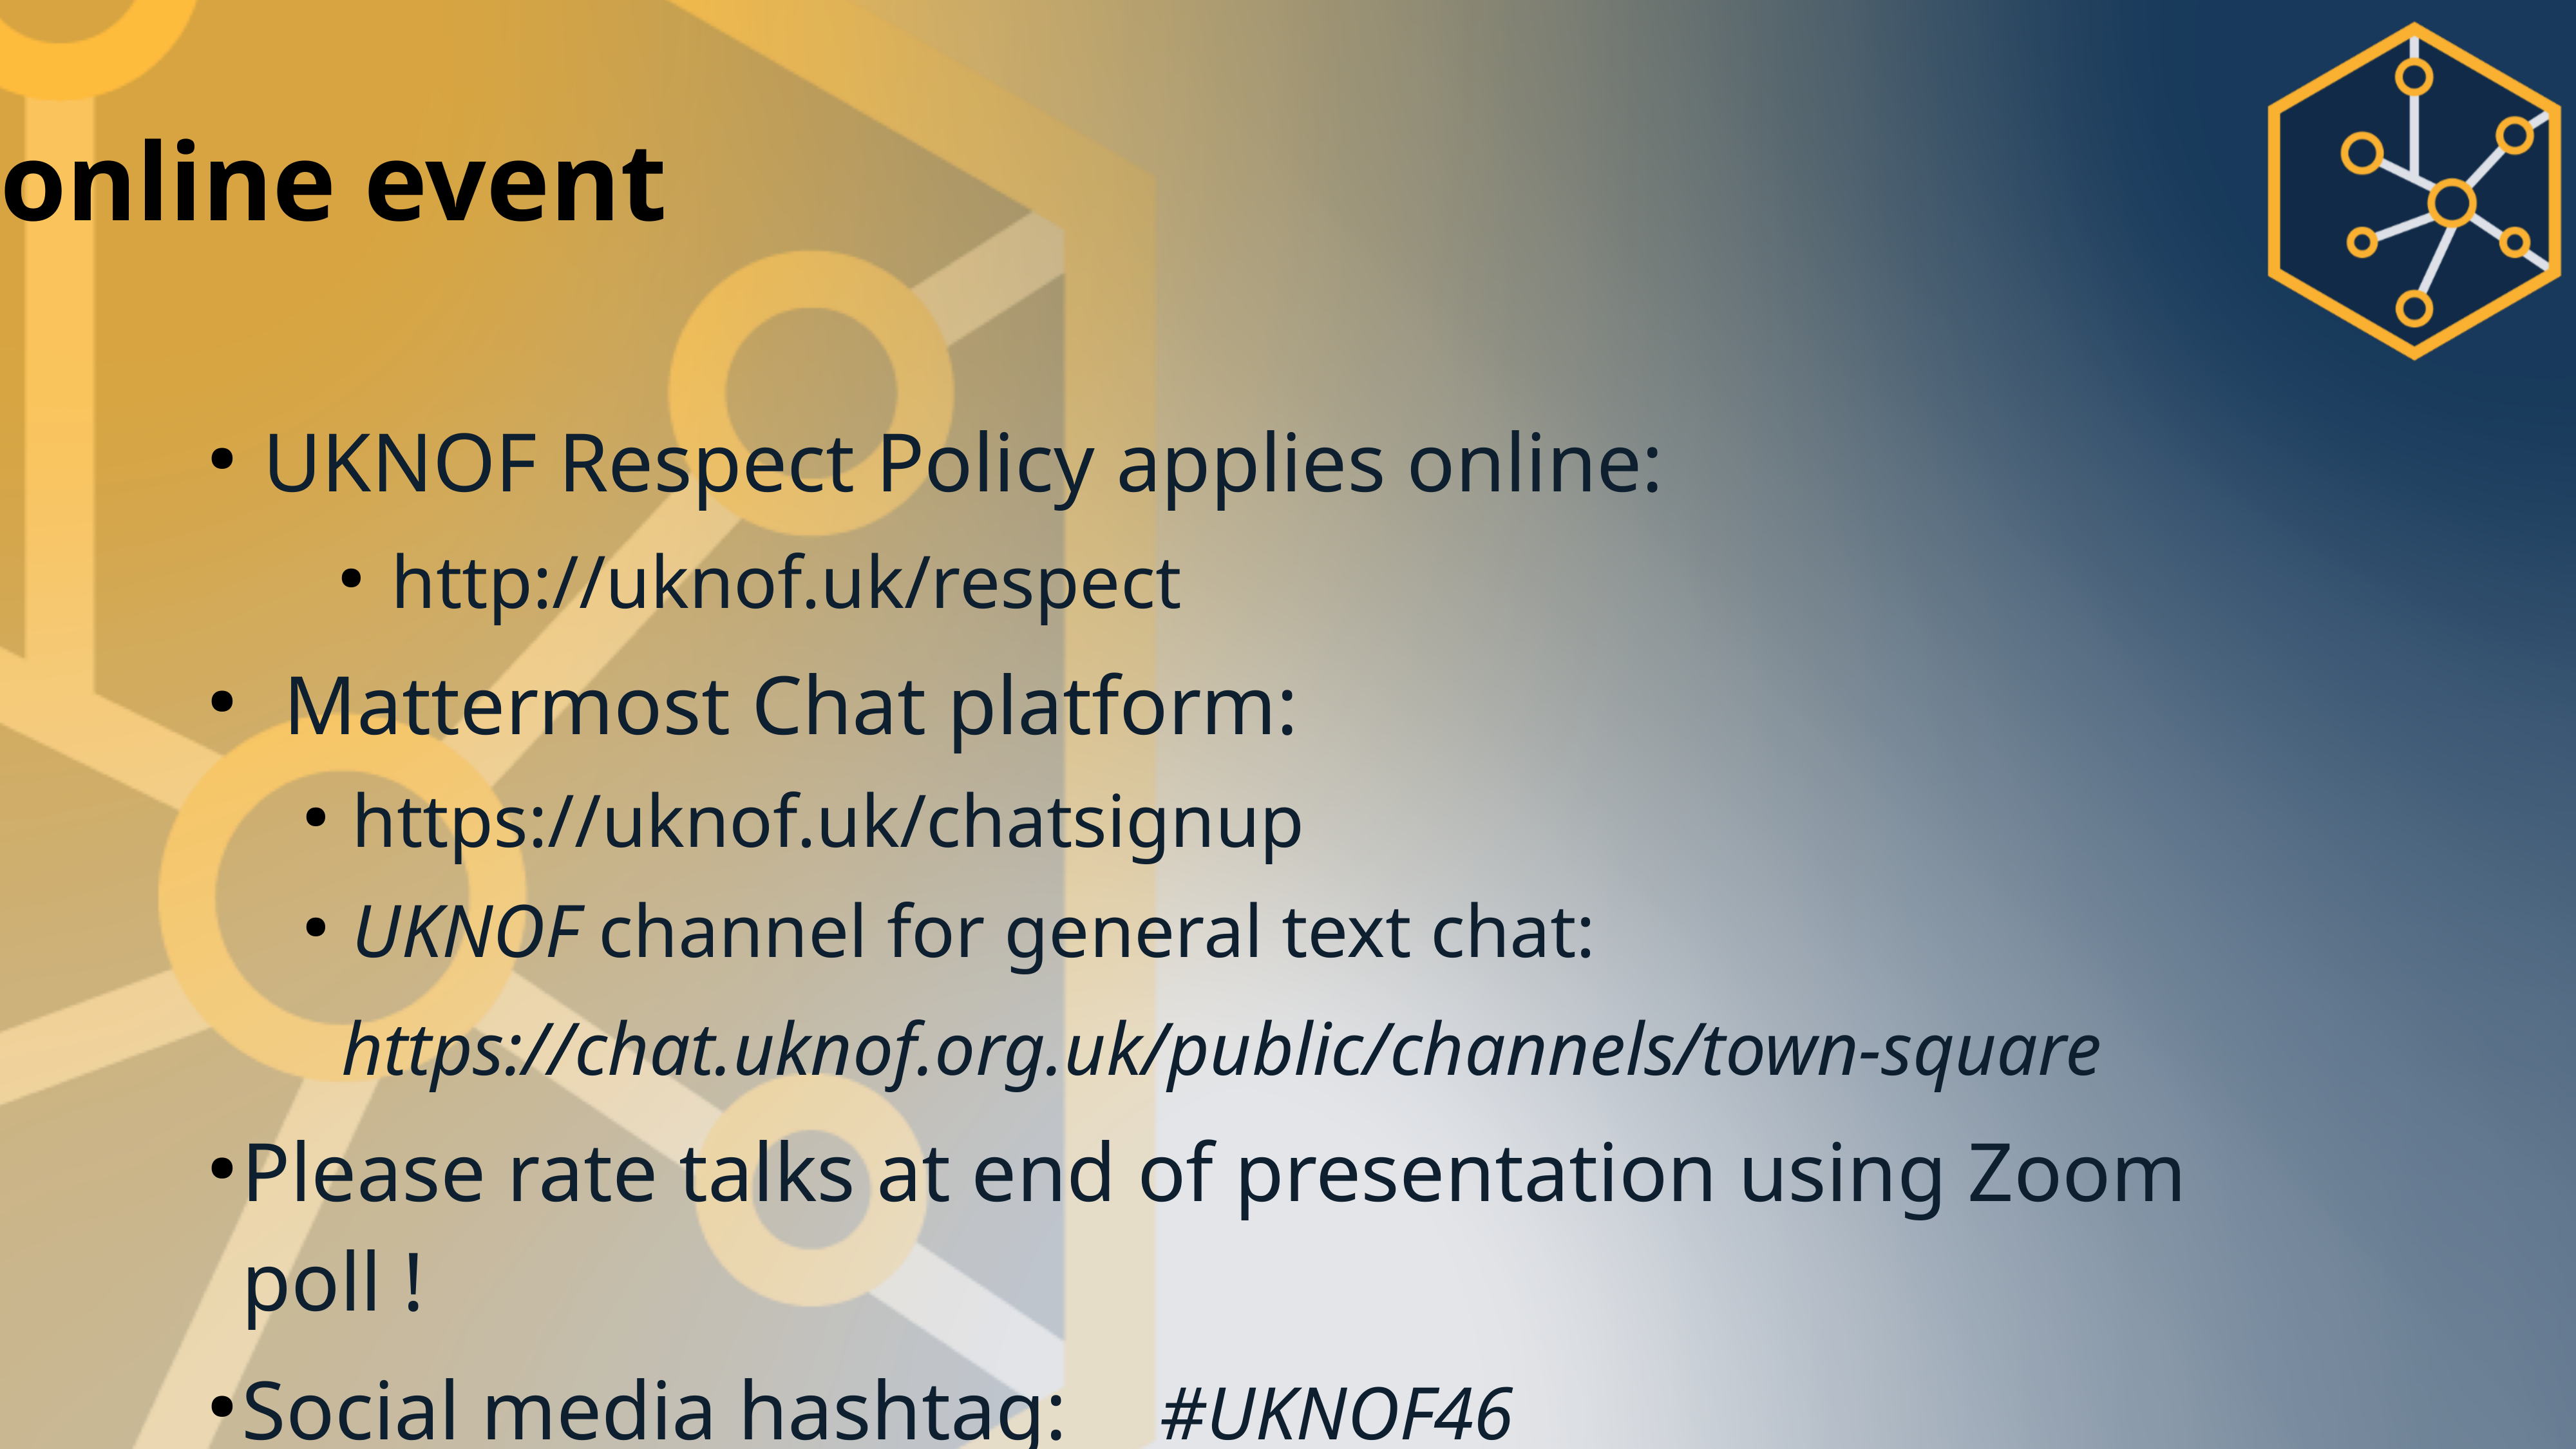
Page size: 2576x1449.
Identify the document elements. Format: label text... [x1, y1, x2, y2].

list UKNOF Respect Policy applies online: http://uknof.uk/respect Mattermost Chat platform: https://uknof.uk/chatsignup UKNOF channel for general text chat: https://chat.uknof.org.uk/public/channels/town-square Please rate talks at end of presentation using Zoom poll ! Social media hashtag: #UKNOF46 [196, 405, 2380, 1247]
title online event [0, 57, 1691, 300]
picture [1007, 1401, 1031, 1434]
picture [0, 0, 2576, 1449]
